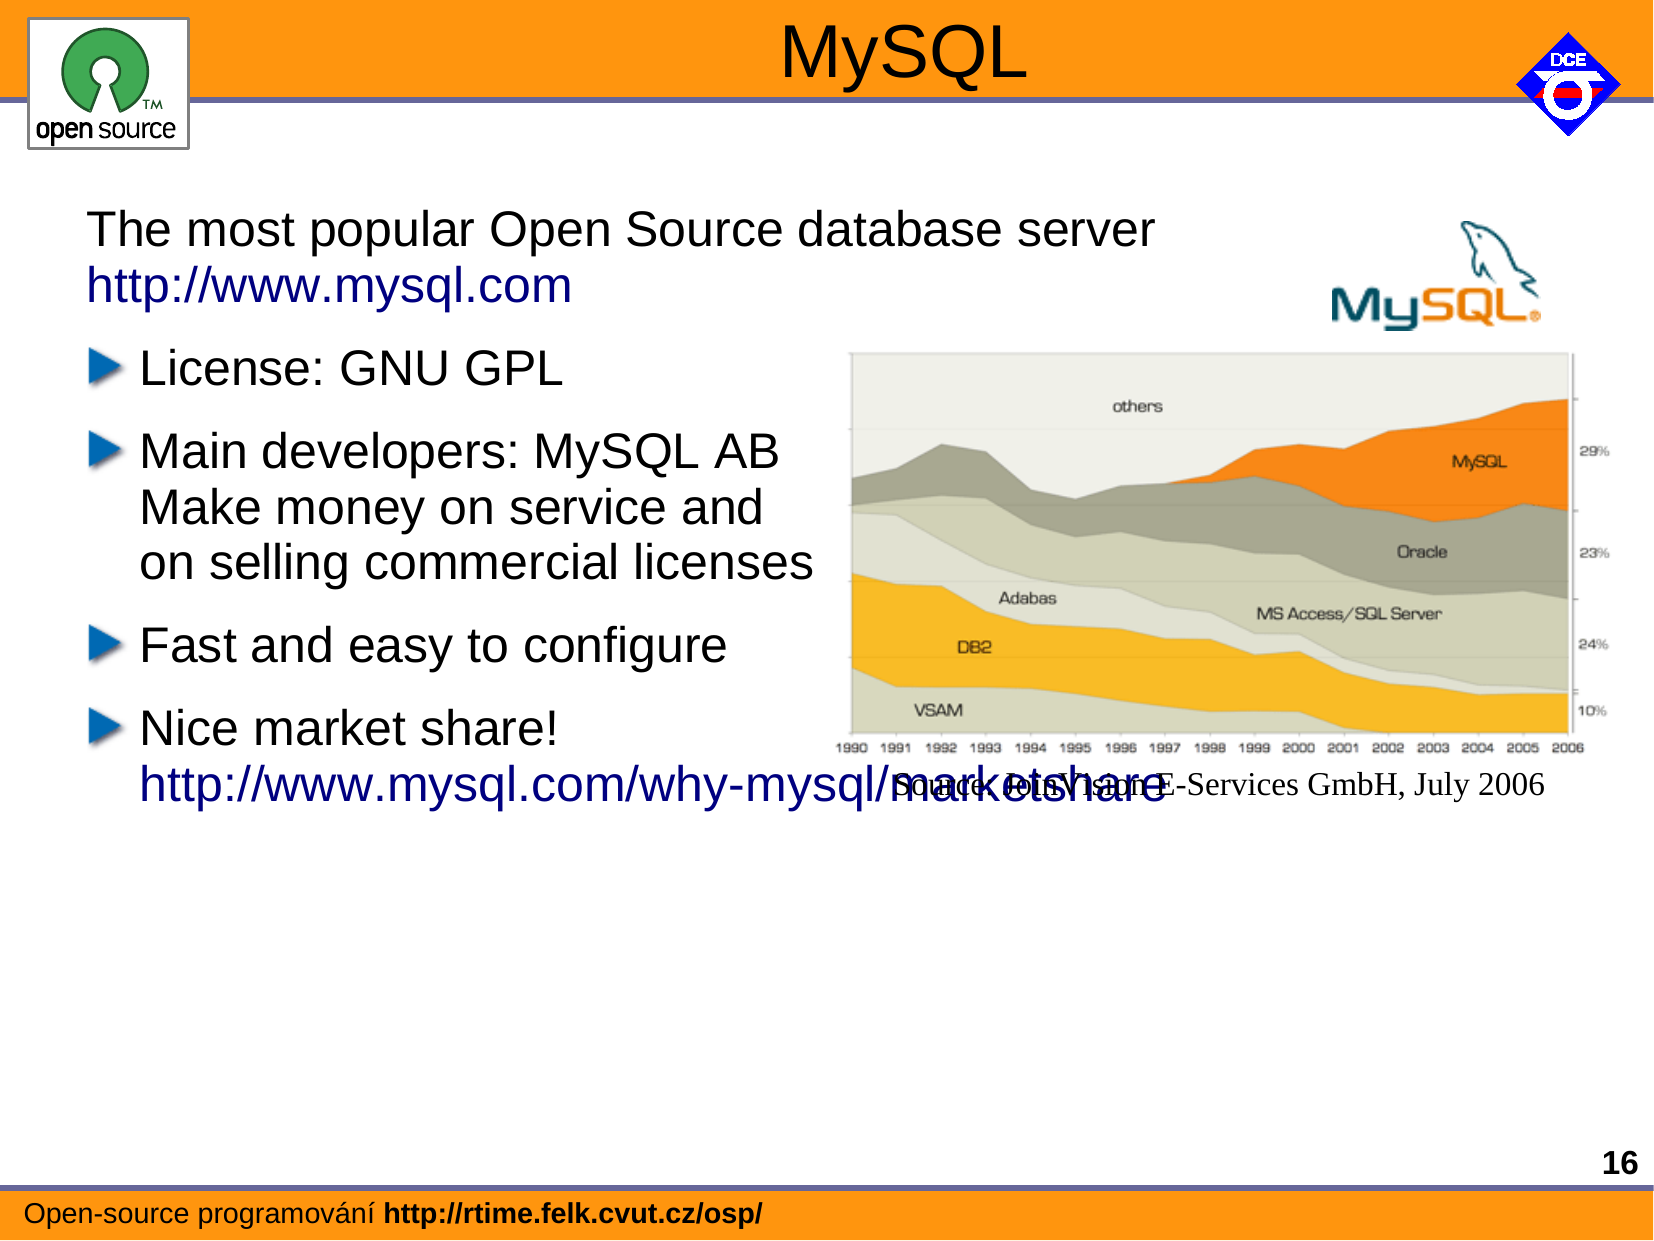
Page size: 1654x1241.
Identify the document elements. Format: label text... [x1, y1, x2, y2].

picture [831, 346, 1616, 759]
text_box Source: JoinVision E-Services GmbH, July 2006 [892, 766, 1547, 807]
picture [1332, 221, 1541, 331]
list The most popular Open Source database server http://www.mysql.com License: GNU GPL Main developers: MySQL AB Make money on service and on selling commercial licenses Fast and easy to configure Nice market share! http://www.mysql.com/why-mysql/marketshare [68, 201, 1592, 1118]
title MySQL [178, 4, 1631, 98]
